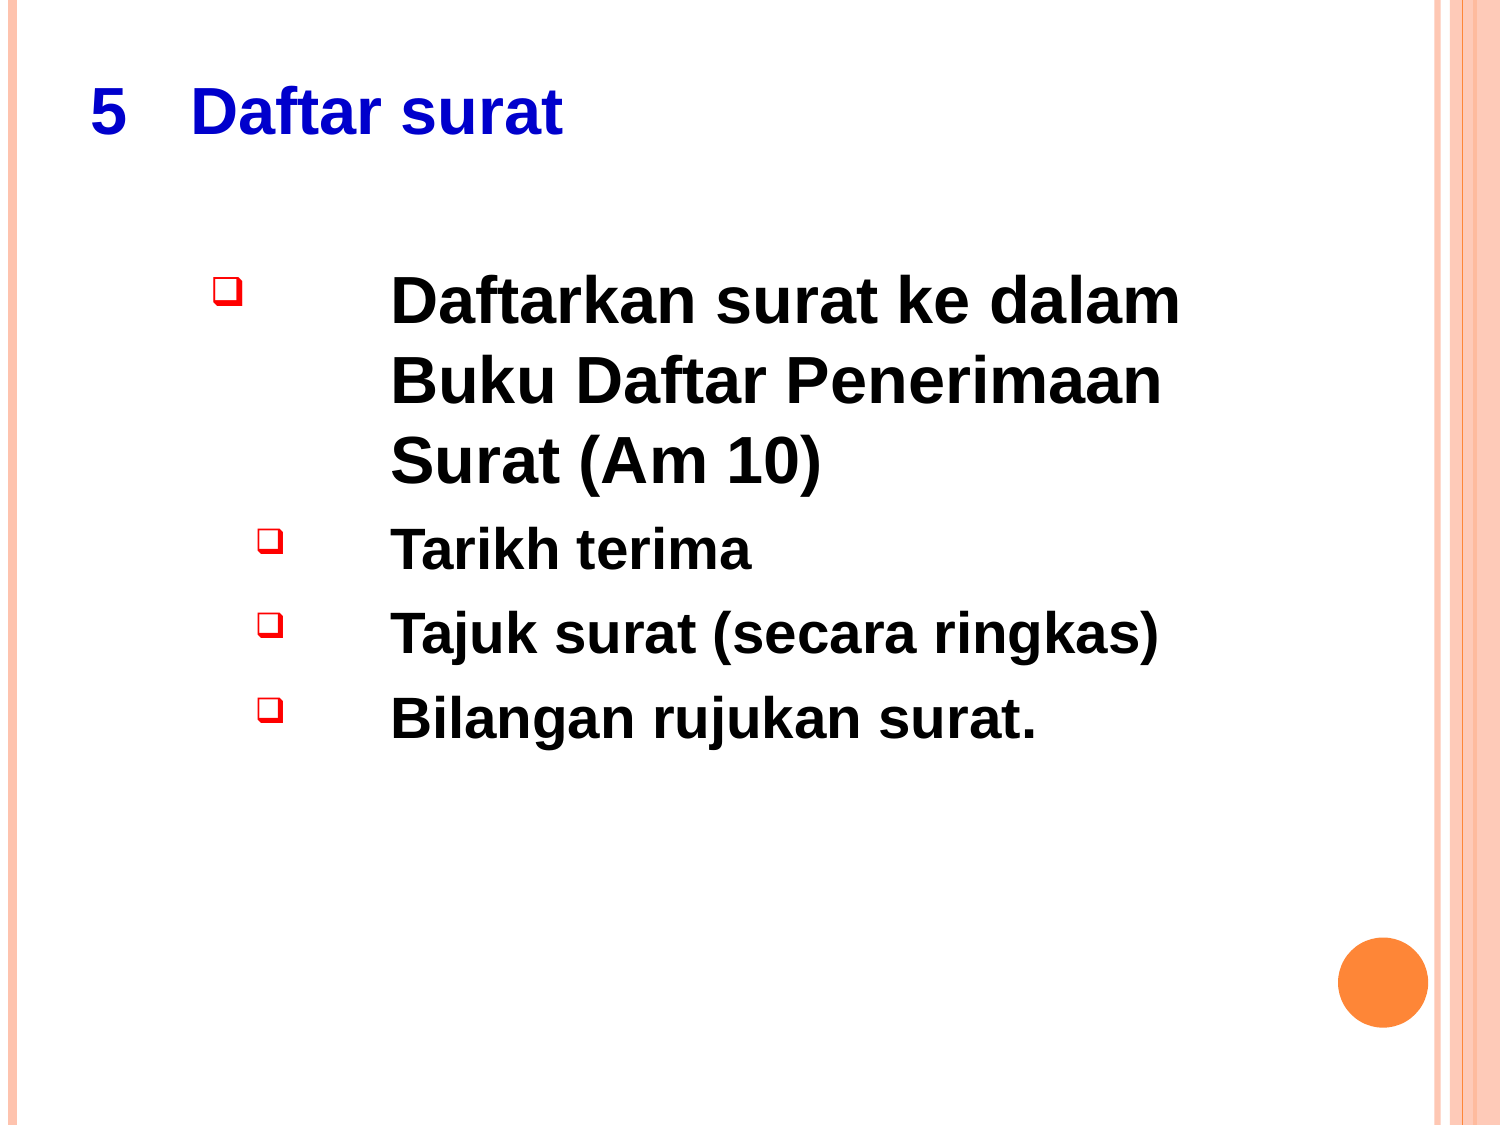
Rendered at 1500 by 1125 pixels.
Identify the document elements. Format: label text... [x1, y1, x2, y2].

list 5 Daftar surat Daftarkan surat ke dalam Buku Daftar Penerimaan Surat (Am 10) Tarikh terima Tajuk surat (secara ringkas) Bilangan rujukan surat. [75, 60, 1426, 1062]
